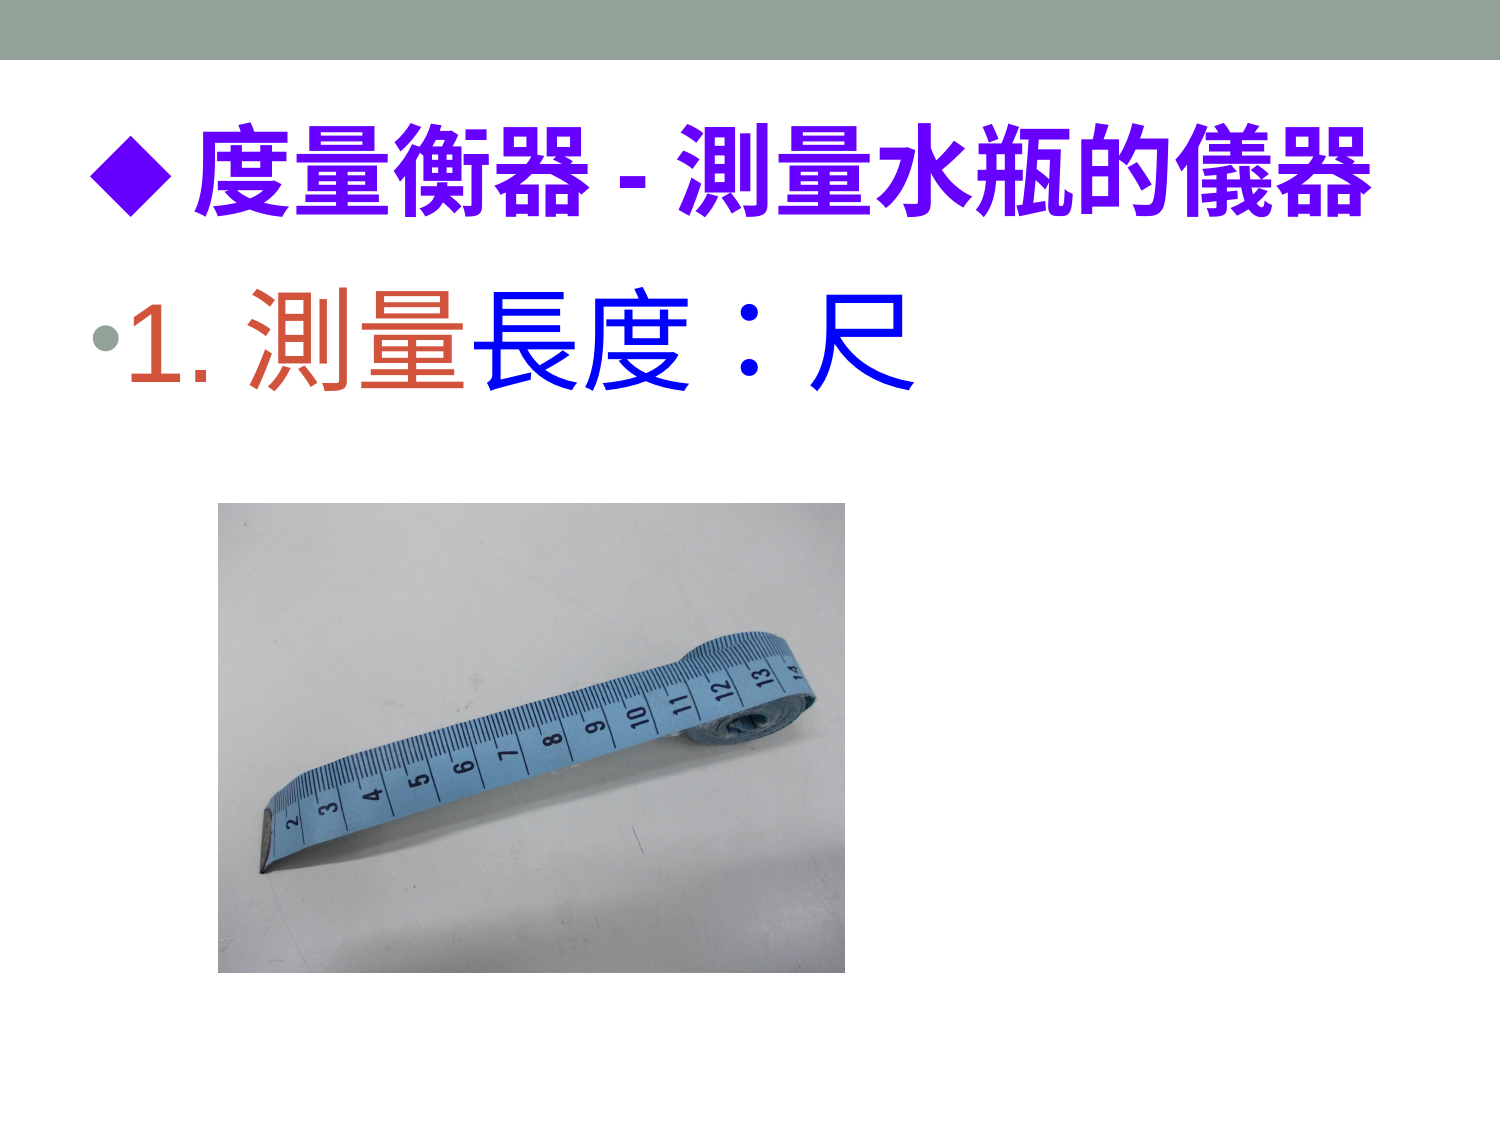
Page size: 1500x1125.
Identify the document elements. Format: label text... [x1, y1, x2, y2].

list 1.測量長度：尺 [75, 262, 1426, 1063]
title ◆度量衡器-測量水瓶的儀器 [75, 87, 1426, 250]
picture [218, 503, 845, 973]
